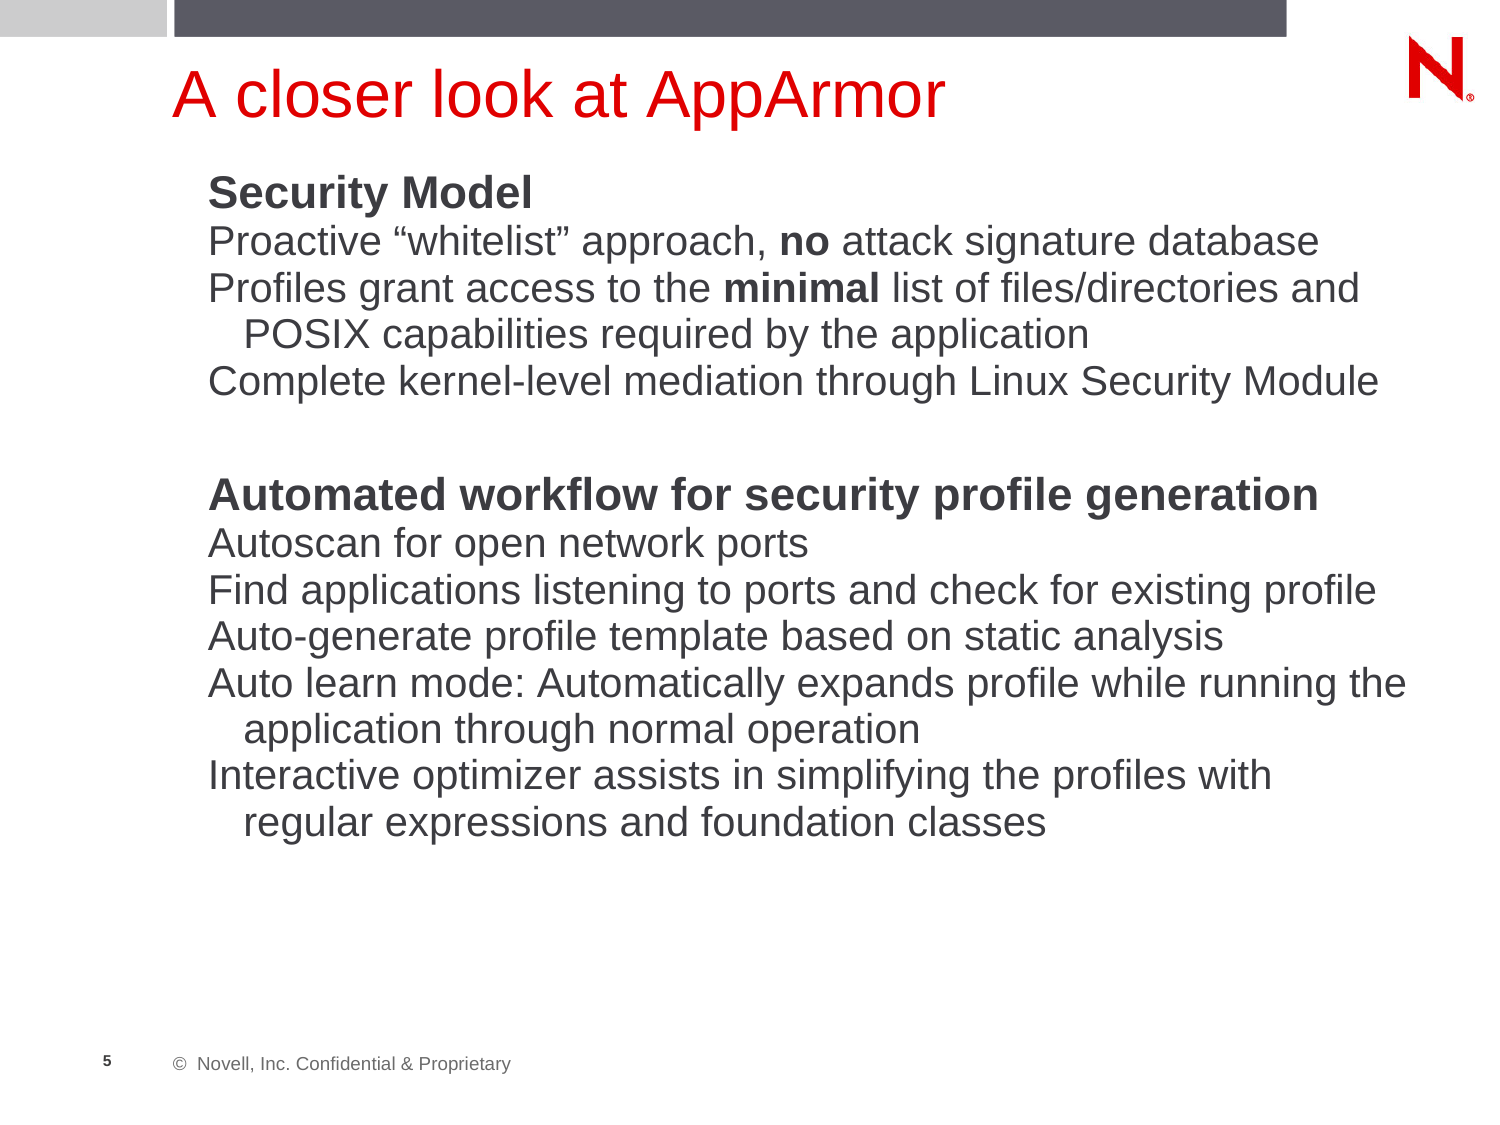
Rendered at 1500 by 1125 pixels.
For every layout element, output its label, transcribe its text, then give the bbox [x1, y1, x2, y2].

picture [1404, 32, 1477, 105]
title A closer look at AppArmor [172, 15, 1395, 166]
list Security Model Proactive “whitelist” approach, no attack signature database Profiles grant access to the minimal list of files/directories and POSIX capabilities required by the application Complete kernel-level mediation through Linux Security Module Automated workflow for security profile generation Autoscan for open network ports Find applications listening to ports and check for existing profile Auto-generate profile template based on static analysis Auto learn mode: Automatically expands profile while running the application through normal operation Interactive optimizer assists in simplifying the profiles with regular expressions and foundation classes [172, 166, 1413, 1044]
